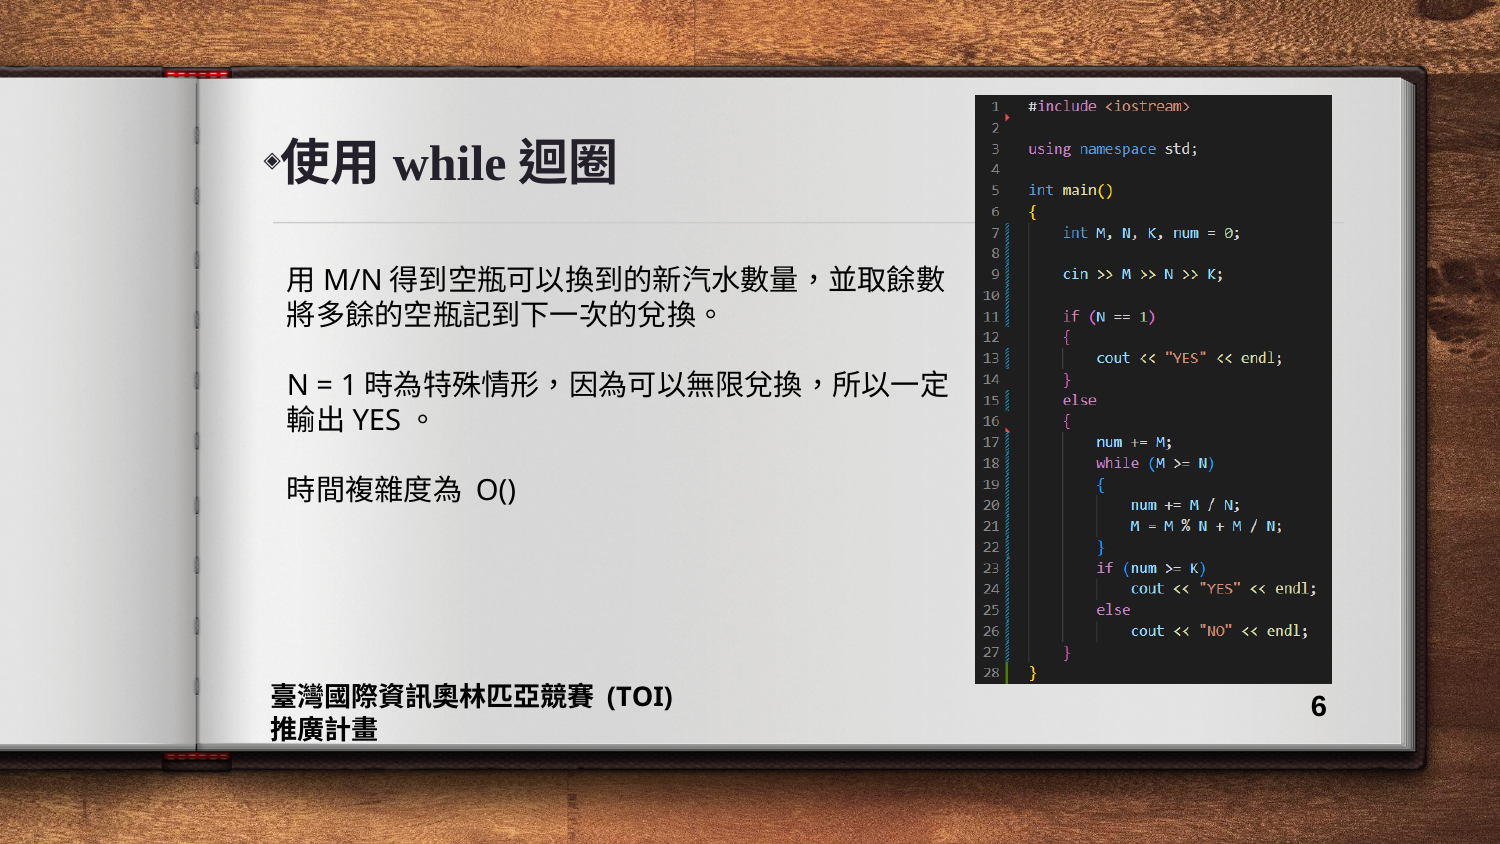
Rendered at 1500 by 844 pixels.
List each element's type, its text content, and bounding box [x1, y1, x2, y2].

picture [975, 95, 1332, 684]
text_box 使用while迴圈 [248, 115, 975, 205]
text_box 用M/N得到空瓶可以換到的新汽水數量，並取餘數 將多餘的空瓶記到下一次的兌換。 N = 1時為特殊情形，因為可以無限兌換，所以一定 輸出YES。 時間複雜度為 O() [271, 253, 969, 517]
text_box 6 [1295, 672, 1386, 737]
